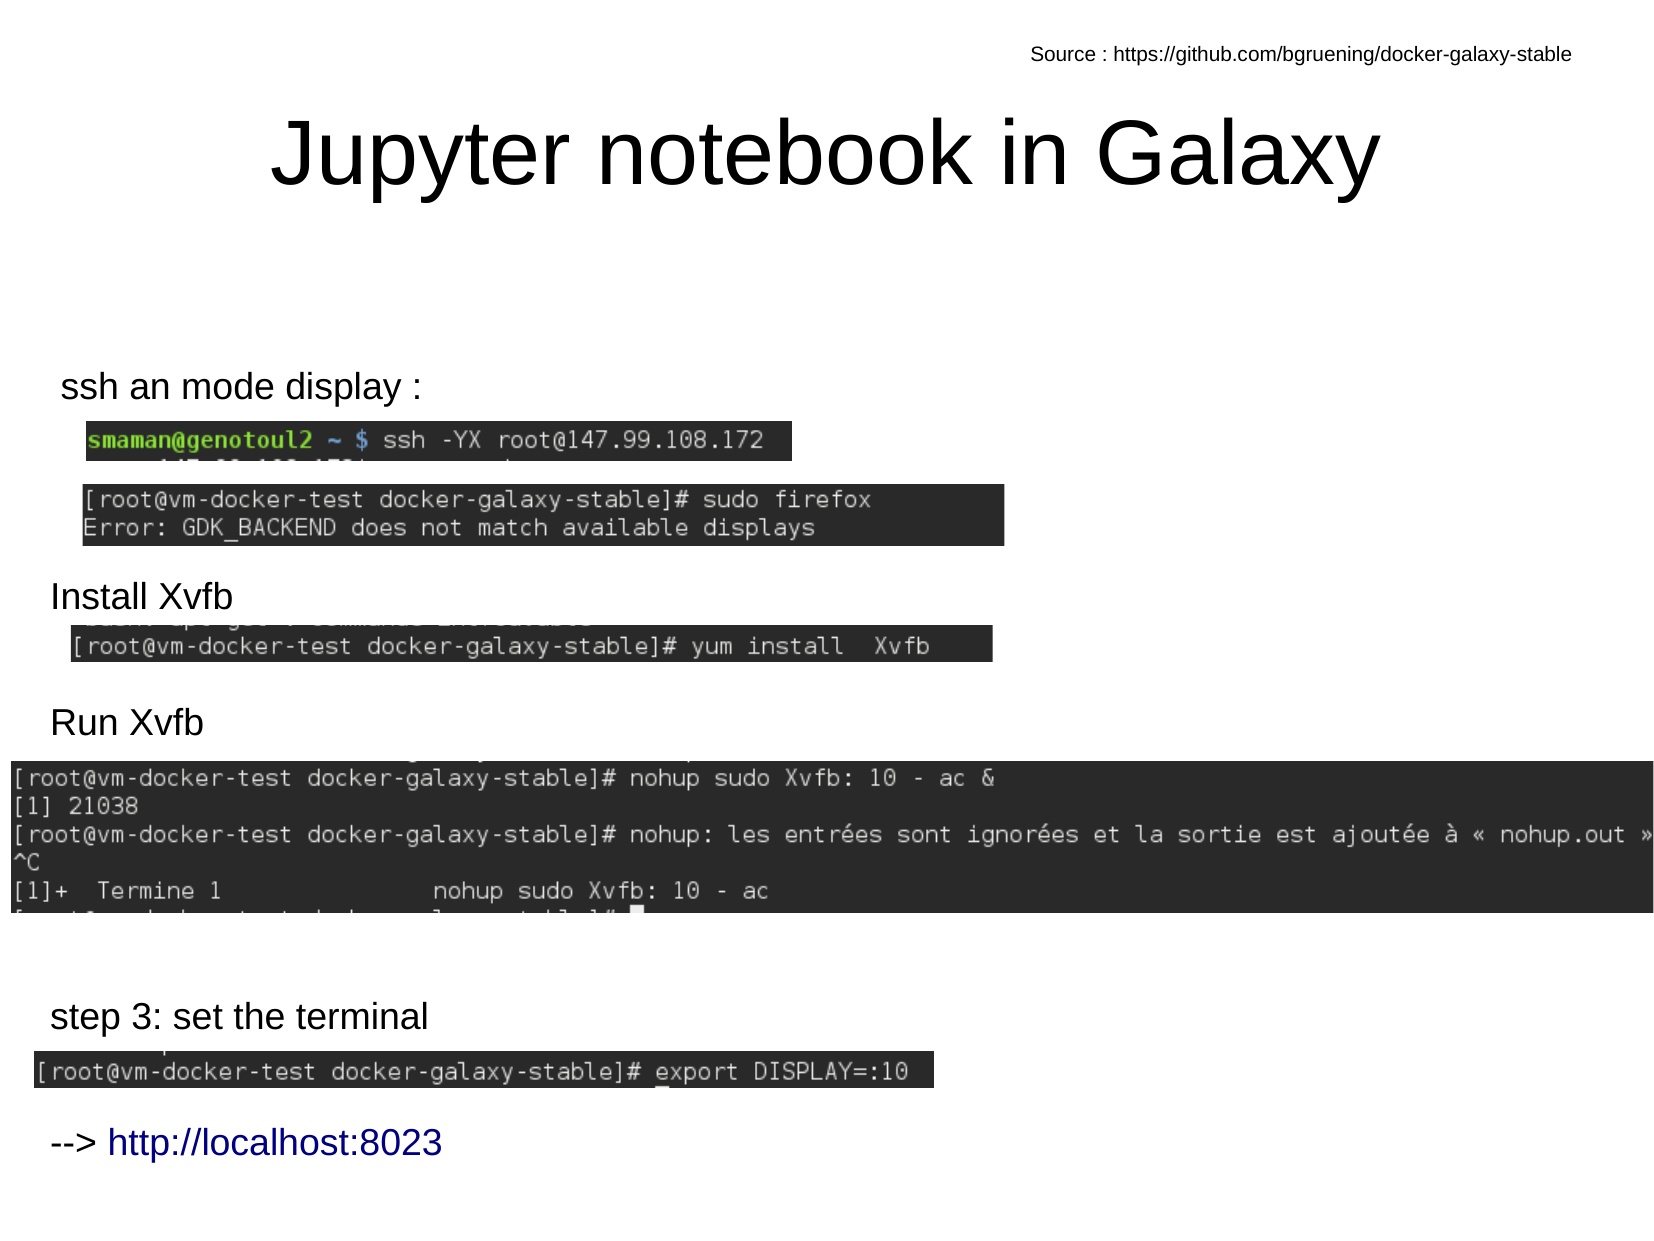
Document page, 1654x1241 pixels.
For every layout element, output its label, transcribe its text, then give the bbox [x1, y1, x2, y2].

text_box Source : https://github.com/bgruening/docker-galaxy-stable [1015, 35, 1607, 74]
title Jupyter notebook in Galaxy [82, 49, 1571, 257]
picture [70, 625, 993, 662]
text_box ssh an mode display : Install Xvfb Run Xvfb step 3: set the terminal --> http://localhost:8023 [35, 913, 1595, 1171]
picture [82, 484, 1005, 546]
picture [86, 421, 792, 461]
picture [34, 1051, 934, 1088]
picture [11, 761, 1654, 913]
text_box ssh an mode display : Install Xvfb Run Xvfb step 3: set the terminal --> http://localhost:8023 [35, 273, 1595, 761]
